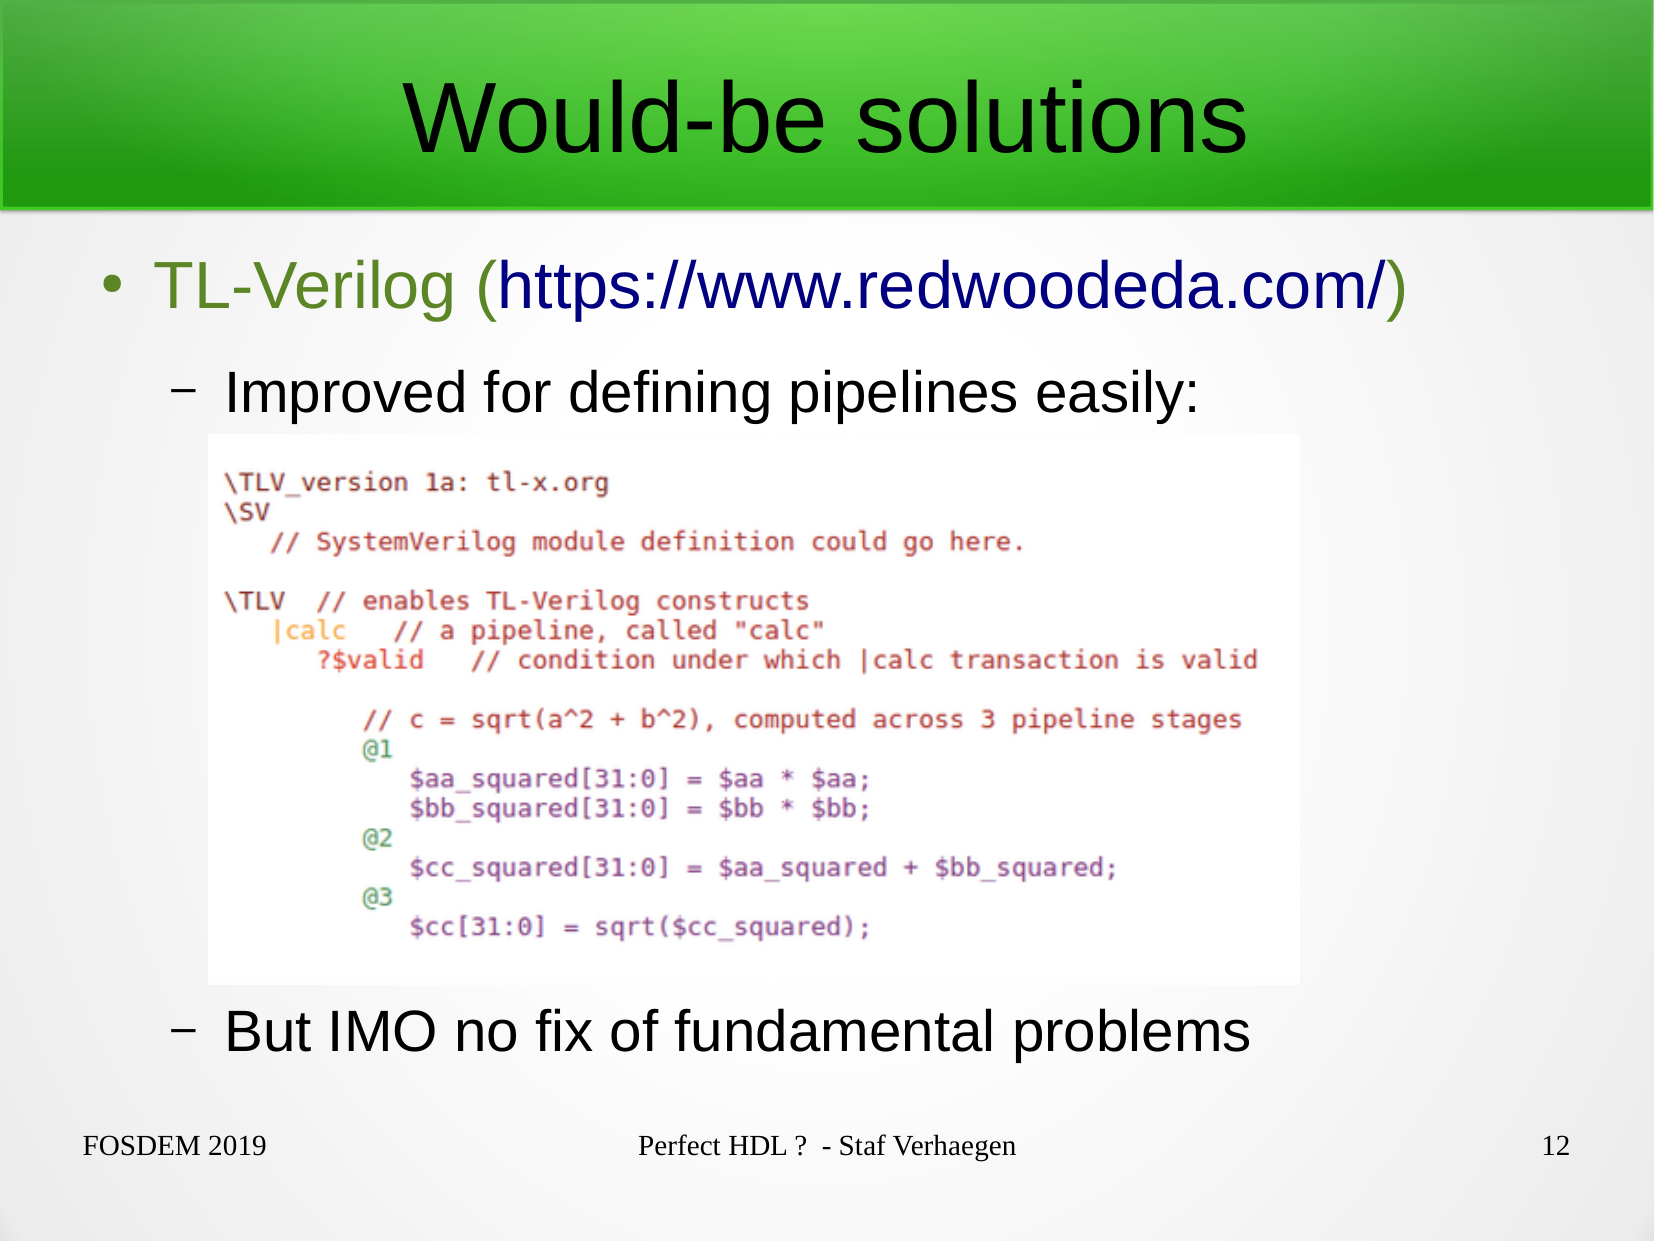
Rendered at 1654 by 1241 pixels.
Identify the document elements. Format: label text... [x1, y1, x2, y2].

list TL-Verilog (https://www.redwoodeda.com/) Improved for defining pipelines easily: But IMO no fix of fundamental problems [82, 248, 1571, 1087]
picture [208, 434, 1300, 985]
title Would-be solutions [82, 47, 1571, 189]
